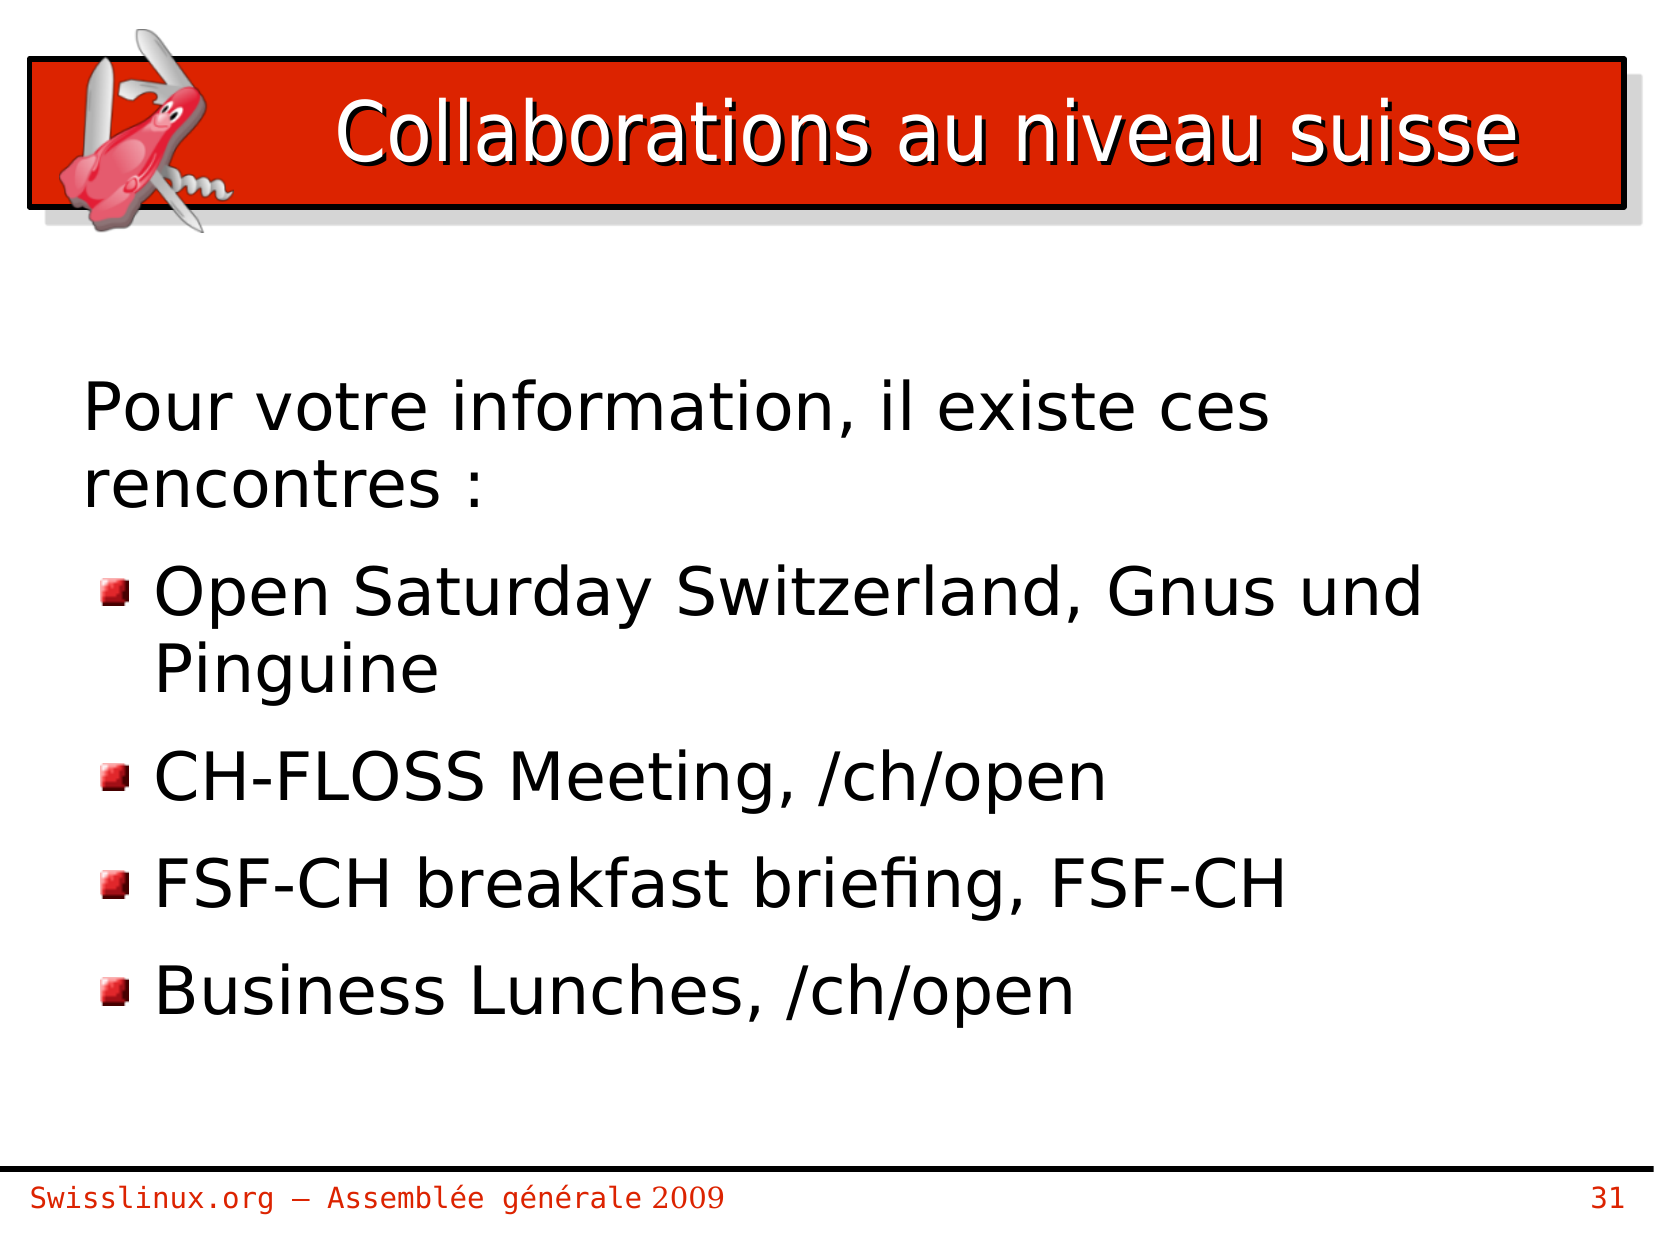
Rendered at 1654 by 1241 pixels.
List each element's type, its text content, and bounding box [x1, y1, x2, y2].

picture [59, 29, 234, 233]
title Collaborations au niveau suisse [259, 84, 1595, 182]
list Pour votre information, il existe ces rencontres : Open Saturday Switzerland, Gnus und Pinguine CH-FLOSS Meeting, /ch/open FSF-CH breakfast briefing, FSF-CH Business Lunches, /ch/open [82, 297, 1571, 1102]
